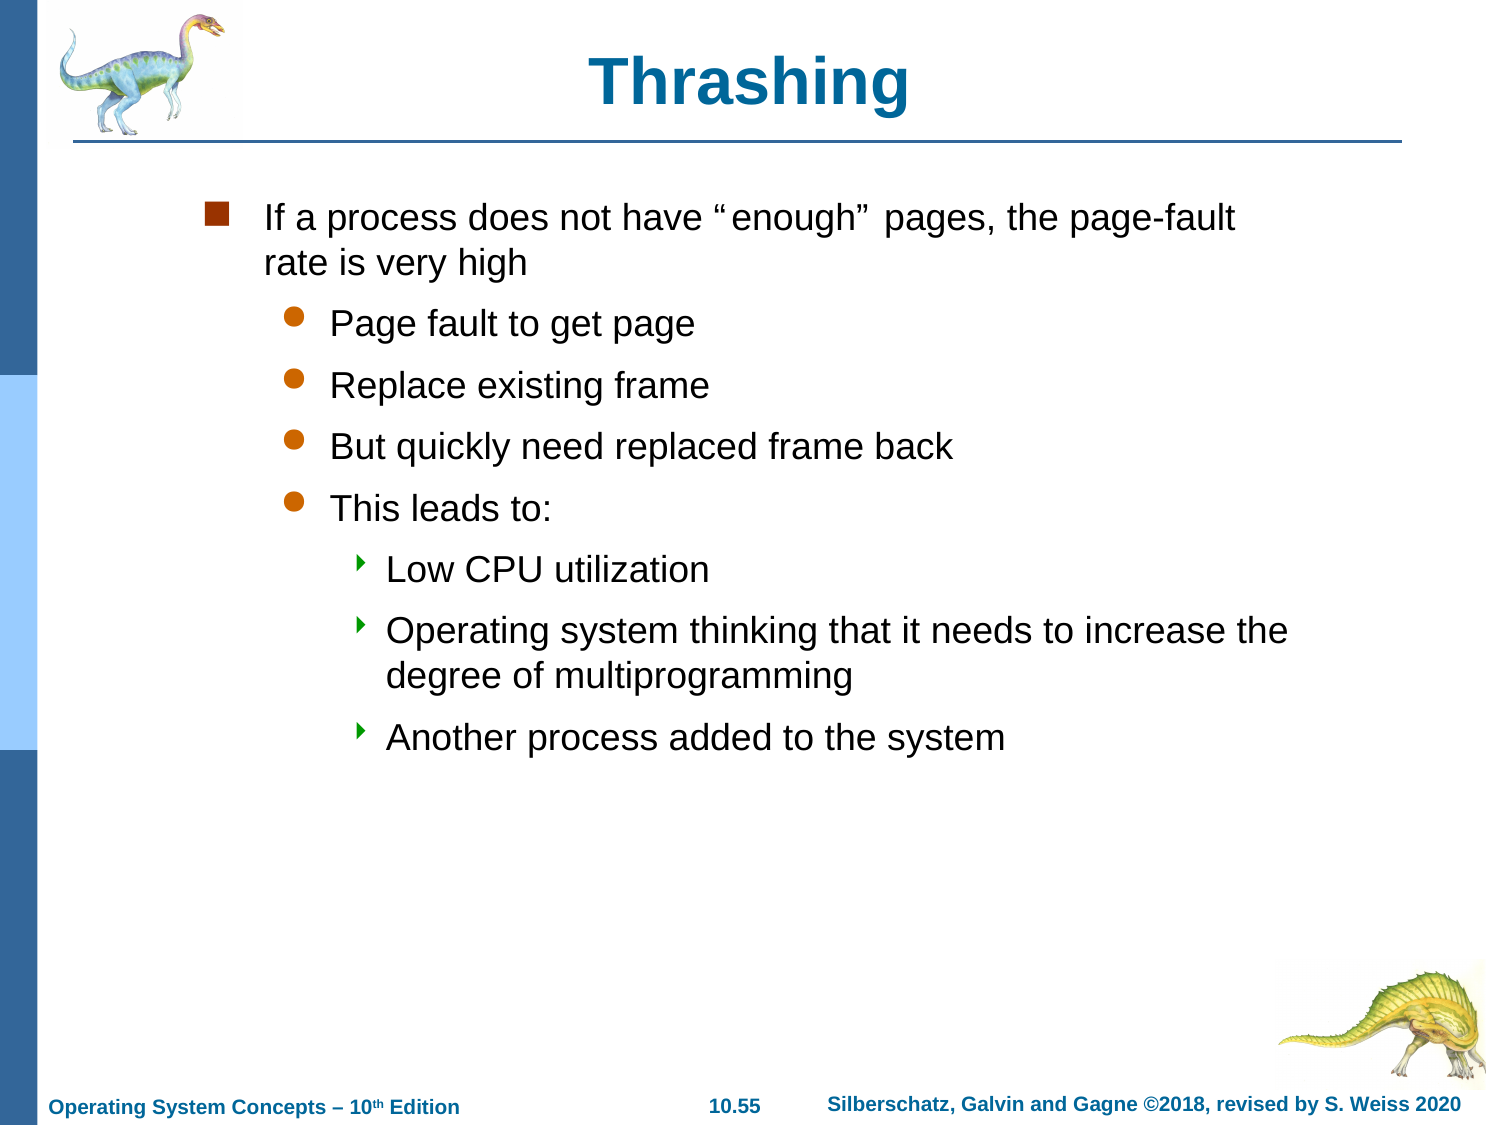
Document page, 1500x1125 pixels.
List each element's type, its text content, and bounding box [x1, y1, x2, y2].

list If a process does not have “enough” pages, the page-fault rate is very high Page fault to get page Replace existing frame But quickly need replaced frame back This leads to: Low CPU utilization Operating system thinking that it needs to increase the degree of multiprogramming Another process added to the system [192, 185, 1311, 922]
picture [1144, 1096, 1152, 1101]
picture [1275, 959, 1486, 1090]
title Thrashing [75, 31, 1426, 126]
picture [46, 0, 243, 149]
